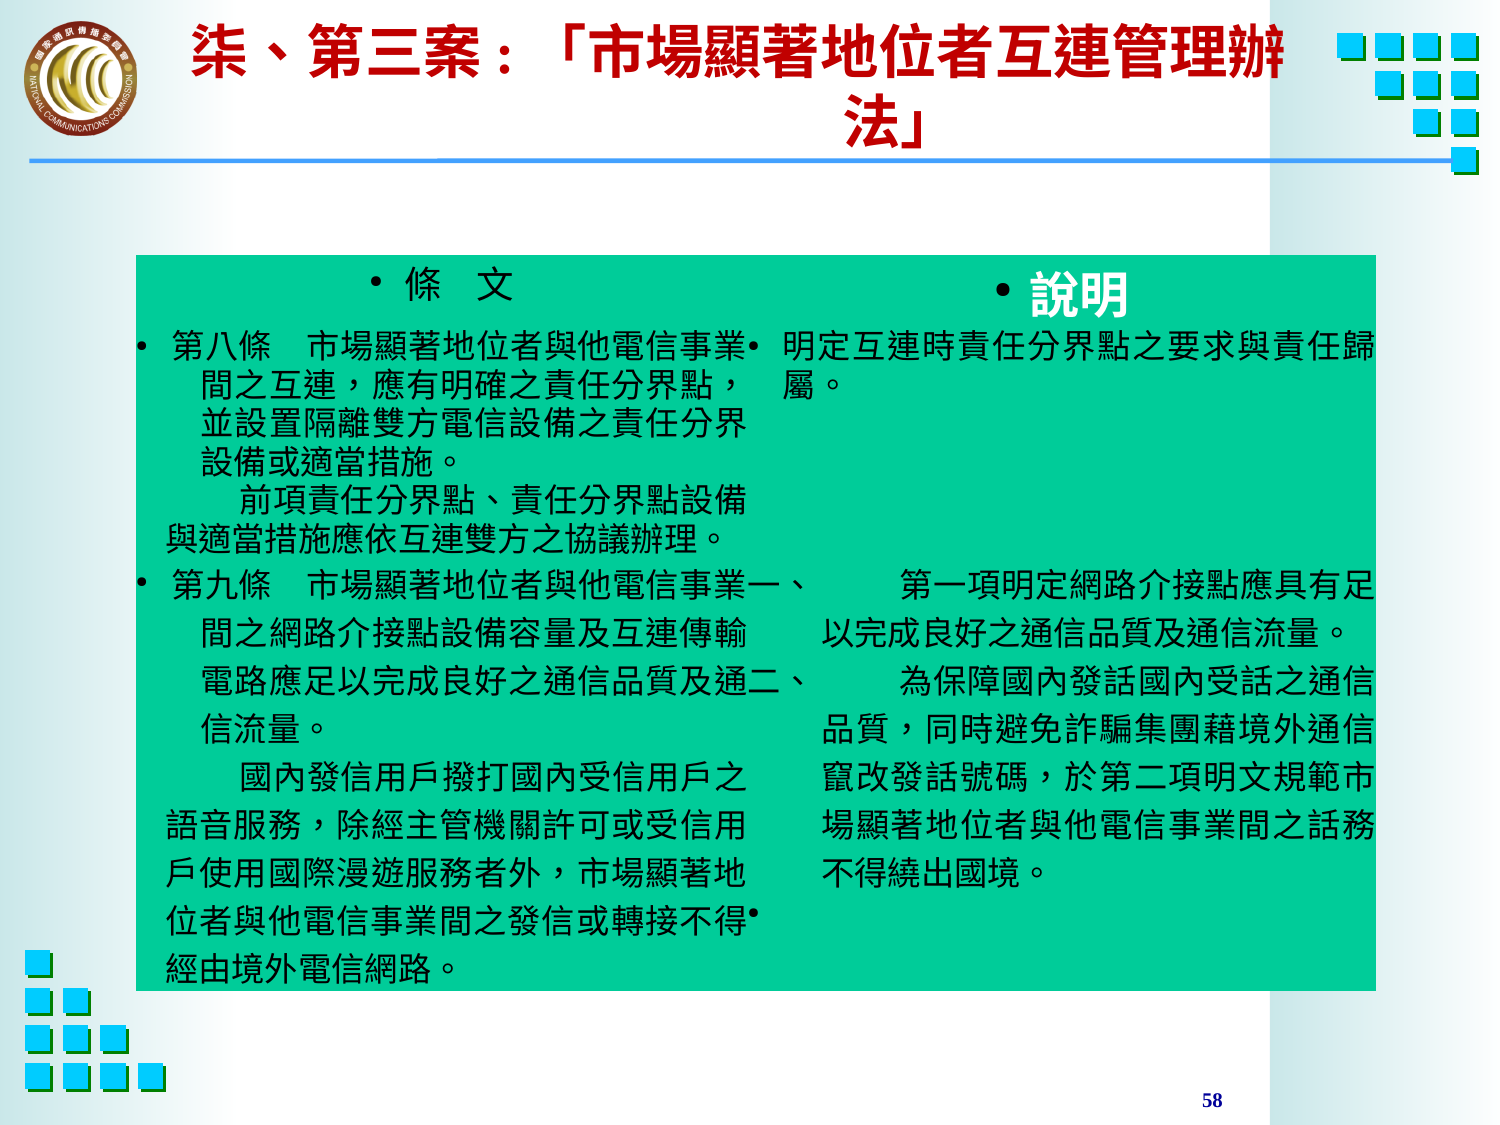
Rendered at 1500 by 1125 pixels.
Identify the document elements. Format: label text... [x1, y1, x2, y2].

table_cell 第九條 市場顯著地位者與他電信事業間之網路介接點設備容量及互連傳輸電路應足以完成良好之通信品質及通信流量。 國內發信用戶撥打國內受信用戶之語音服務，除經主管機關許可或受信用戶使用國際漫遊服務者外，市場顯著地位者與他電信事業間之發信或轉接不得經由境外電信網路。 [136, 559, 748, 991]
table_header 說明 [748, 255, 1376, 328]
table_header 條 文 [136, 255, 748, 328]
table_cell 一、 第一項明定網路介接點應具有足以完成良好之通信品質及通信流量。 二、 為保障國內發話國內受話之通信品質，同時避免詐騙集團藉境外通信竄改發話號碼，於第二項明文規範市場顯著地位者與他電信事業間之話務不得繞出國境。 [748, 559, 1376, 991]
title 柒、第三案:「市場顯著地位者互連管理辦法」 [123, 7, 1353, 161]
table_cell 第八條 市場顯著地位者與他電信事業間之互連，應有明確之責任分界點，並設置隔離雙方電信設備之責任分界設備或適當措施。 前項責任分界點、責任分界點設備與適當措施應依互連雙方之協議辦理。 [136, 328, 748, 559]
table_cell 明定互連時責任分界點之要求與責任歸屬。 [748, 328, 1376, 559]
